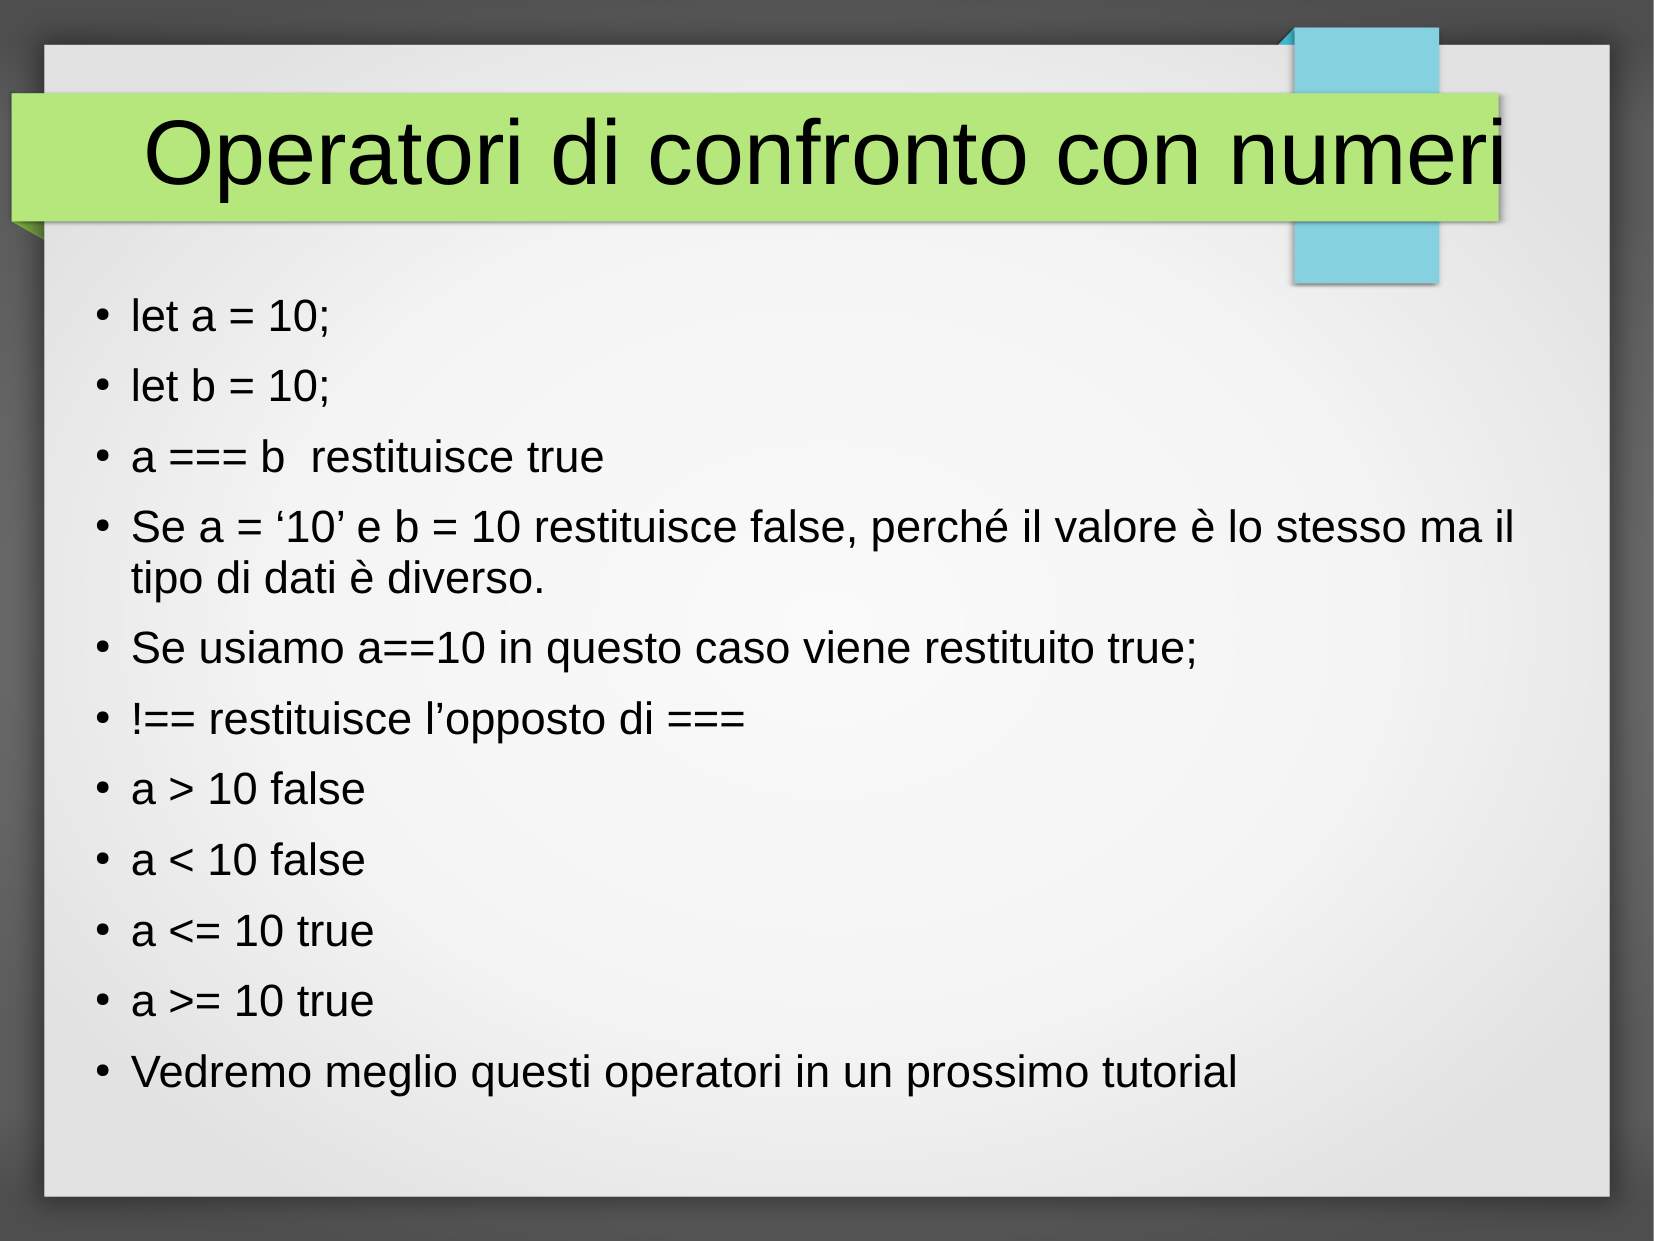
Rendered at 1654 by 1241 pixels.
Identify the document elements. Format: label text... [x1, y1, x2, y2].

picture [0, 0, 1654, 1241]
list let a = 10; let b = 10; a === b restituisce true Se a = ‘10’ e b = 10 restituisce false, perché il valore è lo stesso ma il tipo di dati è diverso. Se usiamo a==10 in questo caso viene restituito true; !== restituisce l’opposto di === a > 10 false a < 10 false a <= 10 true a >= 10 true Vedremo meglio questi operatori in un prossimo tutorial [82, 290, 1571, 1111]
title Operatori di confronto con numeri [82, 49, 1571, 257]
